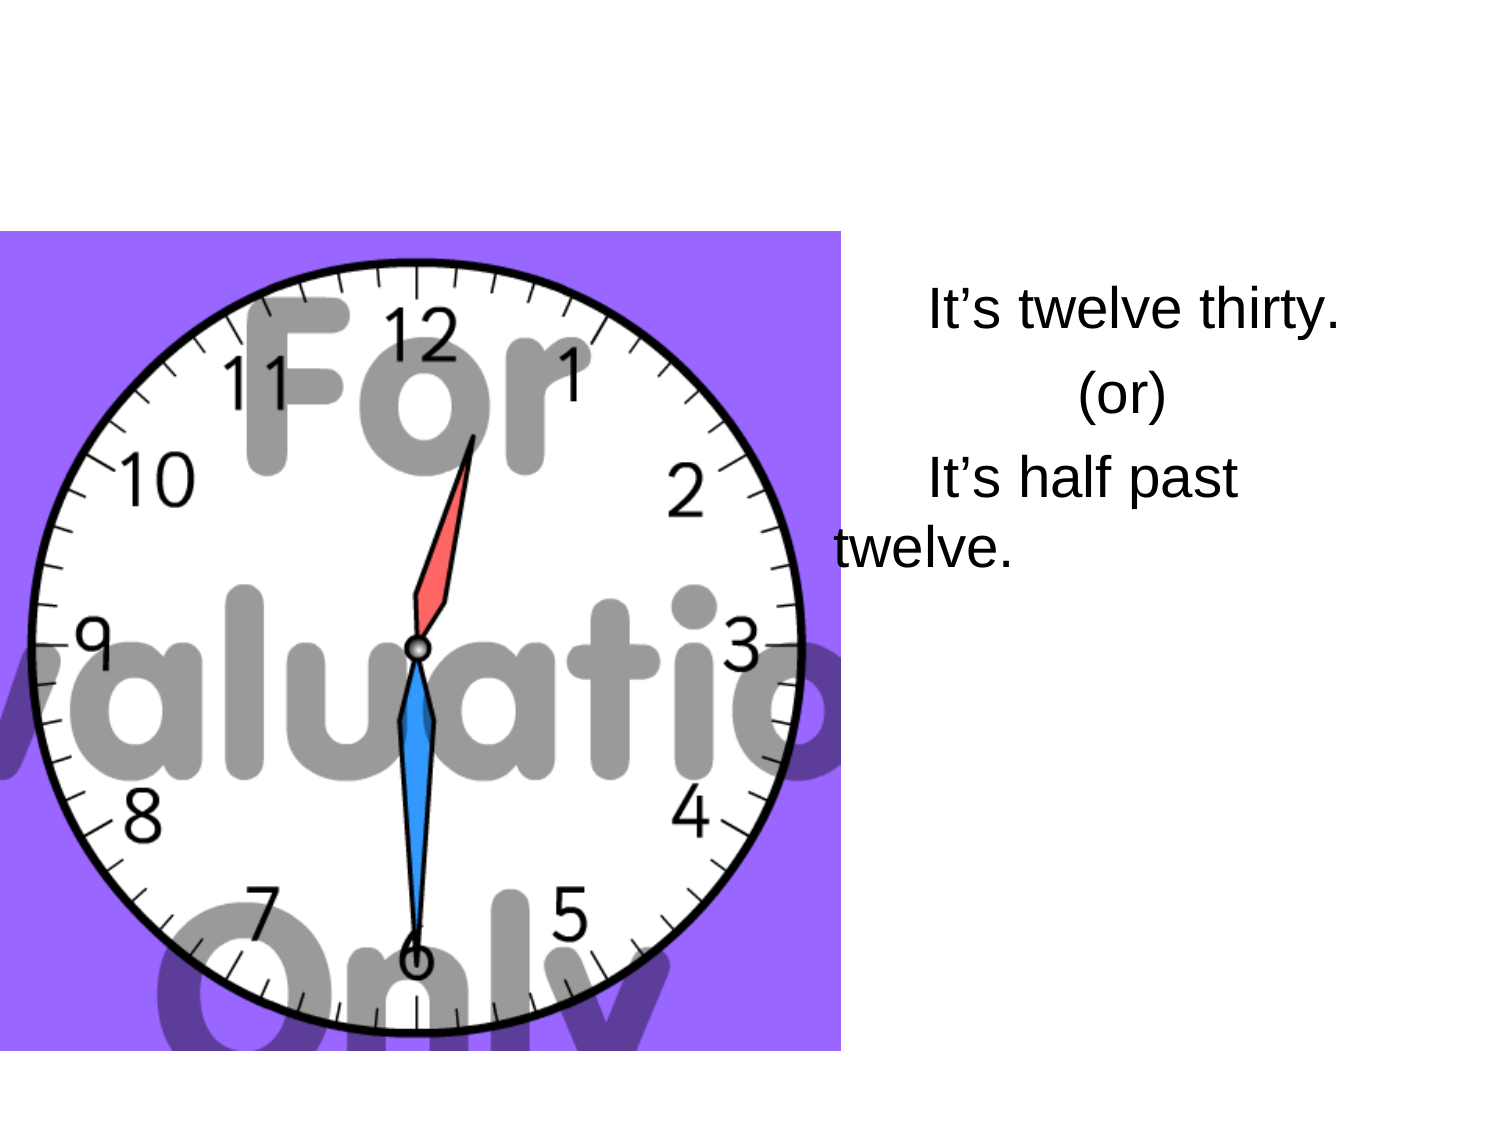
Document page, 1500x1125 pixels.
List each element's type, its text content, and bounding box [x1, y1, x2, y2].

picture [0, 231, 841, 1051]
list It’s twelve thirty. (or) It’s half past twelve. [762, 262, 1426, 1005]
